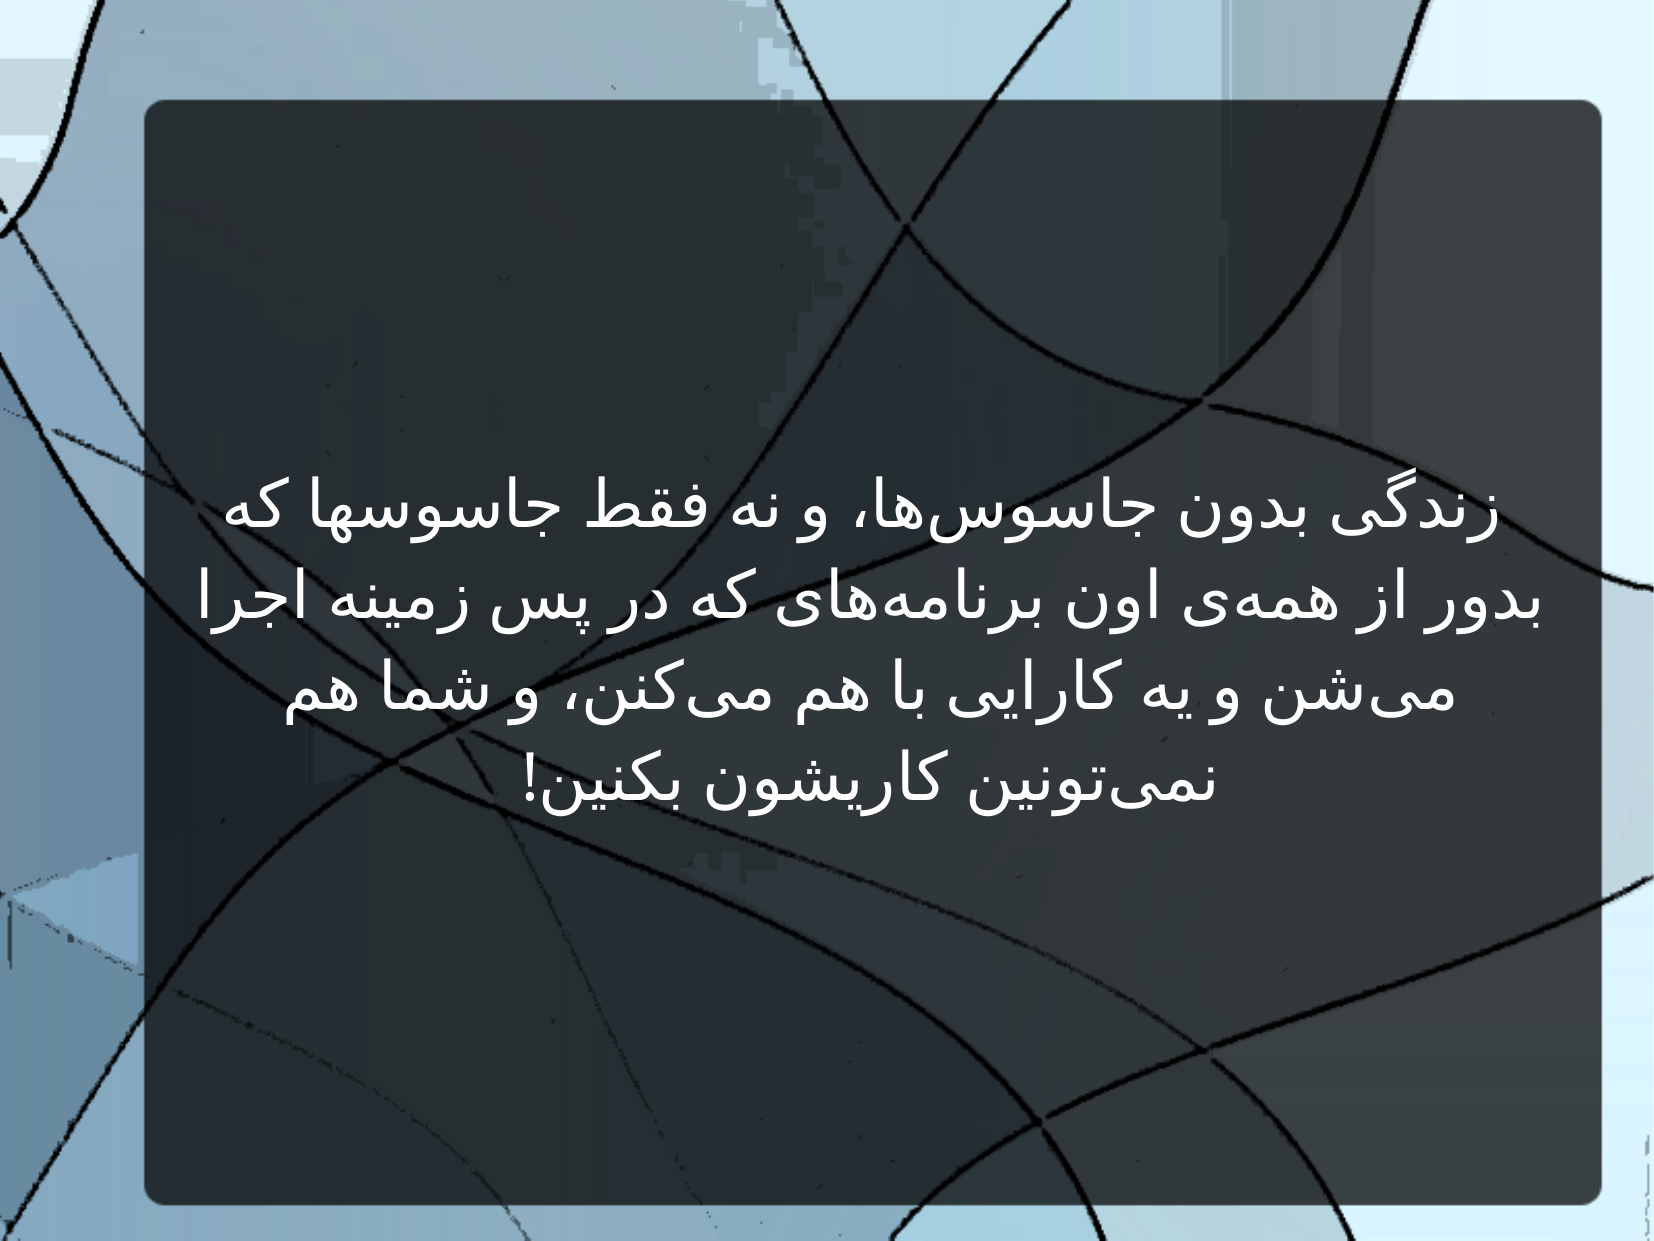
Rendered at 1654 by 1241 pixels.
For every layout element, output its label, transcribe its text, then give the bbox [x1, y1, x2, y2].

picture [0, 0, 1654, 1241]
subtitle زندگی بدون جاسوس‌ها، و نه فقط جاسوسها که بدور از همه‌ی اون برنامه‌های که در پس زمینه اجرا می‌شن و یه کارایی با هم می‌کنن، و شما هم نمی‌تونین کاریشون بکنین! [159, 115, 1583, 1161]
